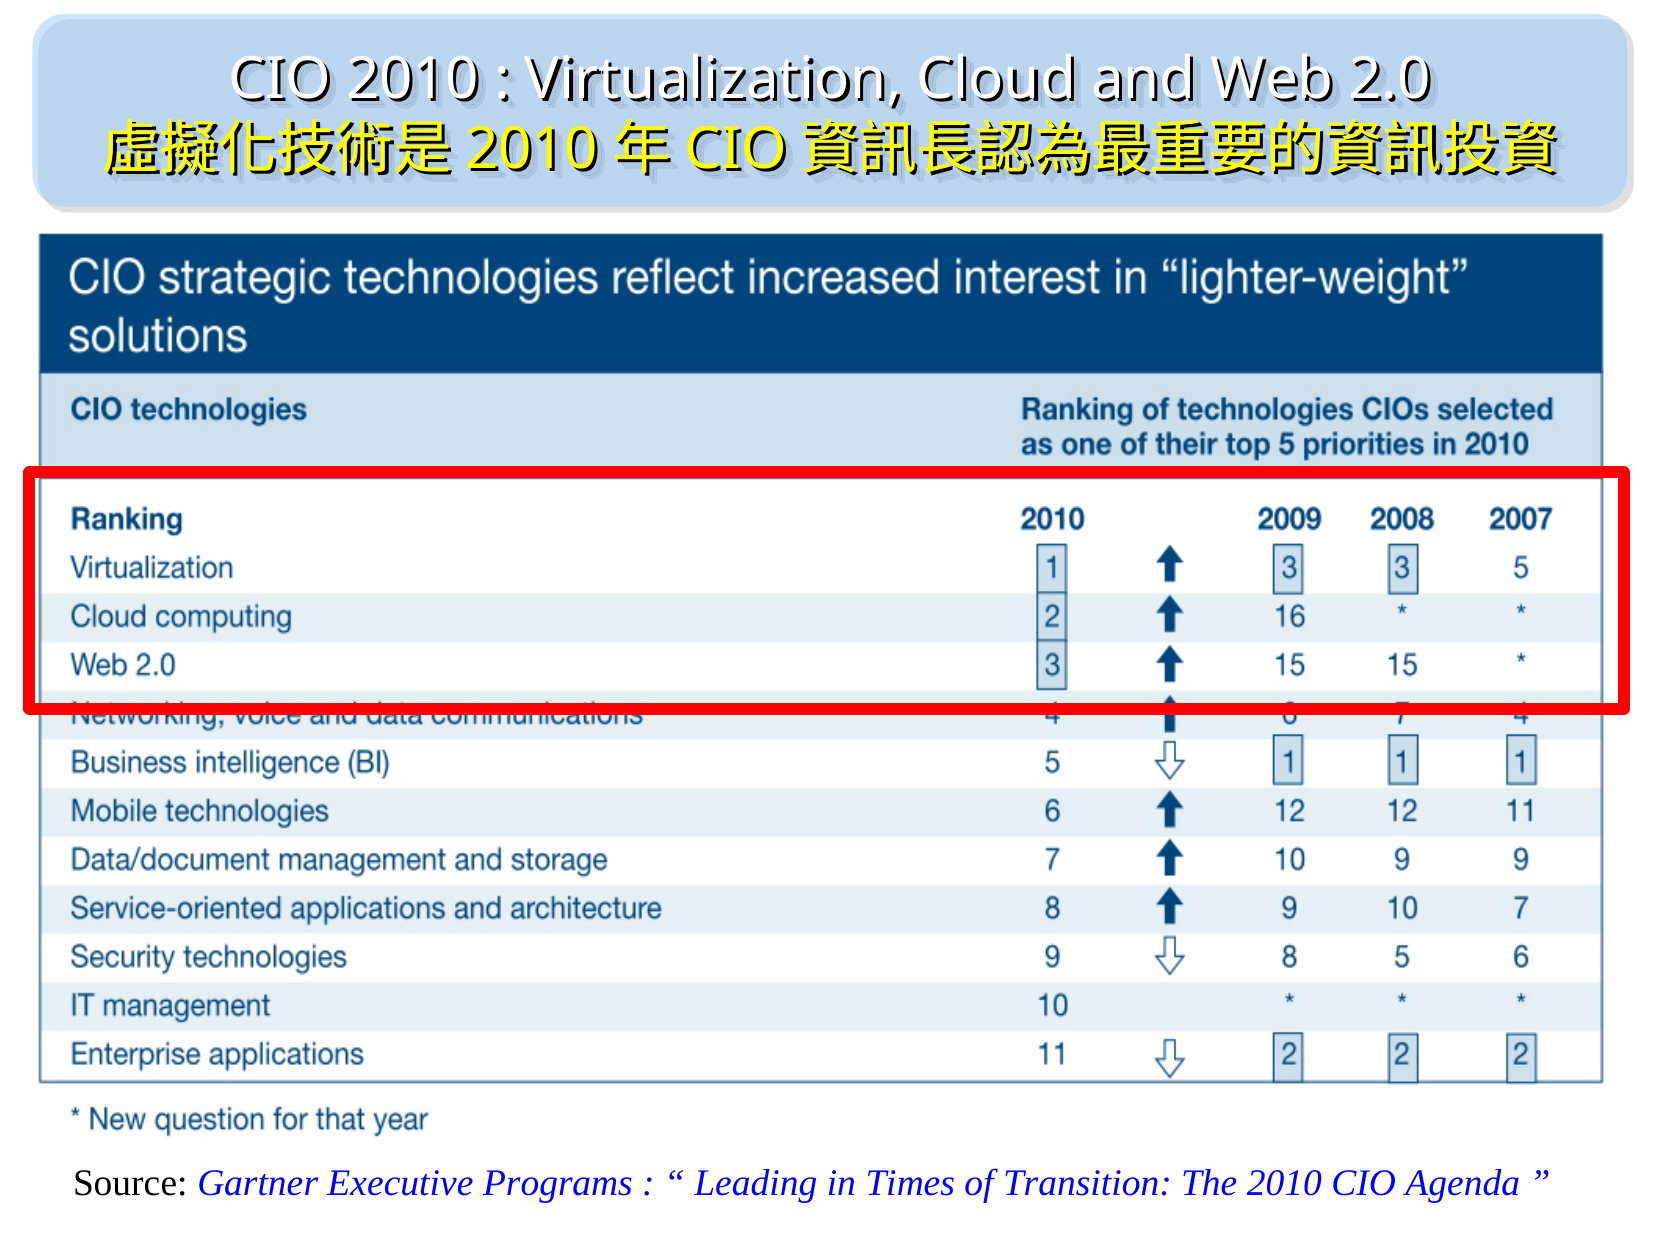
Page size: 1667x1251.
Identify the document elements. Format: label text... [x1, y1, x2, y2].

picture [35, 478, 1618, 703]
text_box CIO 2010 : Virtualization, Cloud and Web 2.0 虛擬化技術是2010年CIO資訊長認為最重要的資訊投資 [32, 13, 1628, 207]
text_box Source: Gartner Executive Programs : “ Leading in Times of Transition: The 2010 CIO Agenda ” [58, 1150, 1594, 1226]
picture [28, 715, 1624, 1150]
picture [28, 224, 1624, 466]
